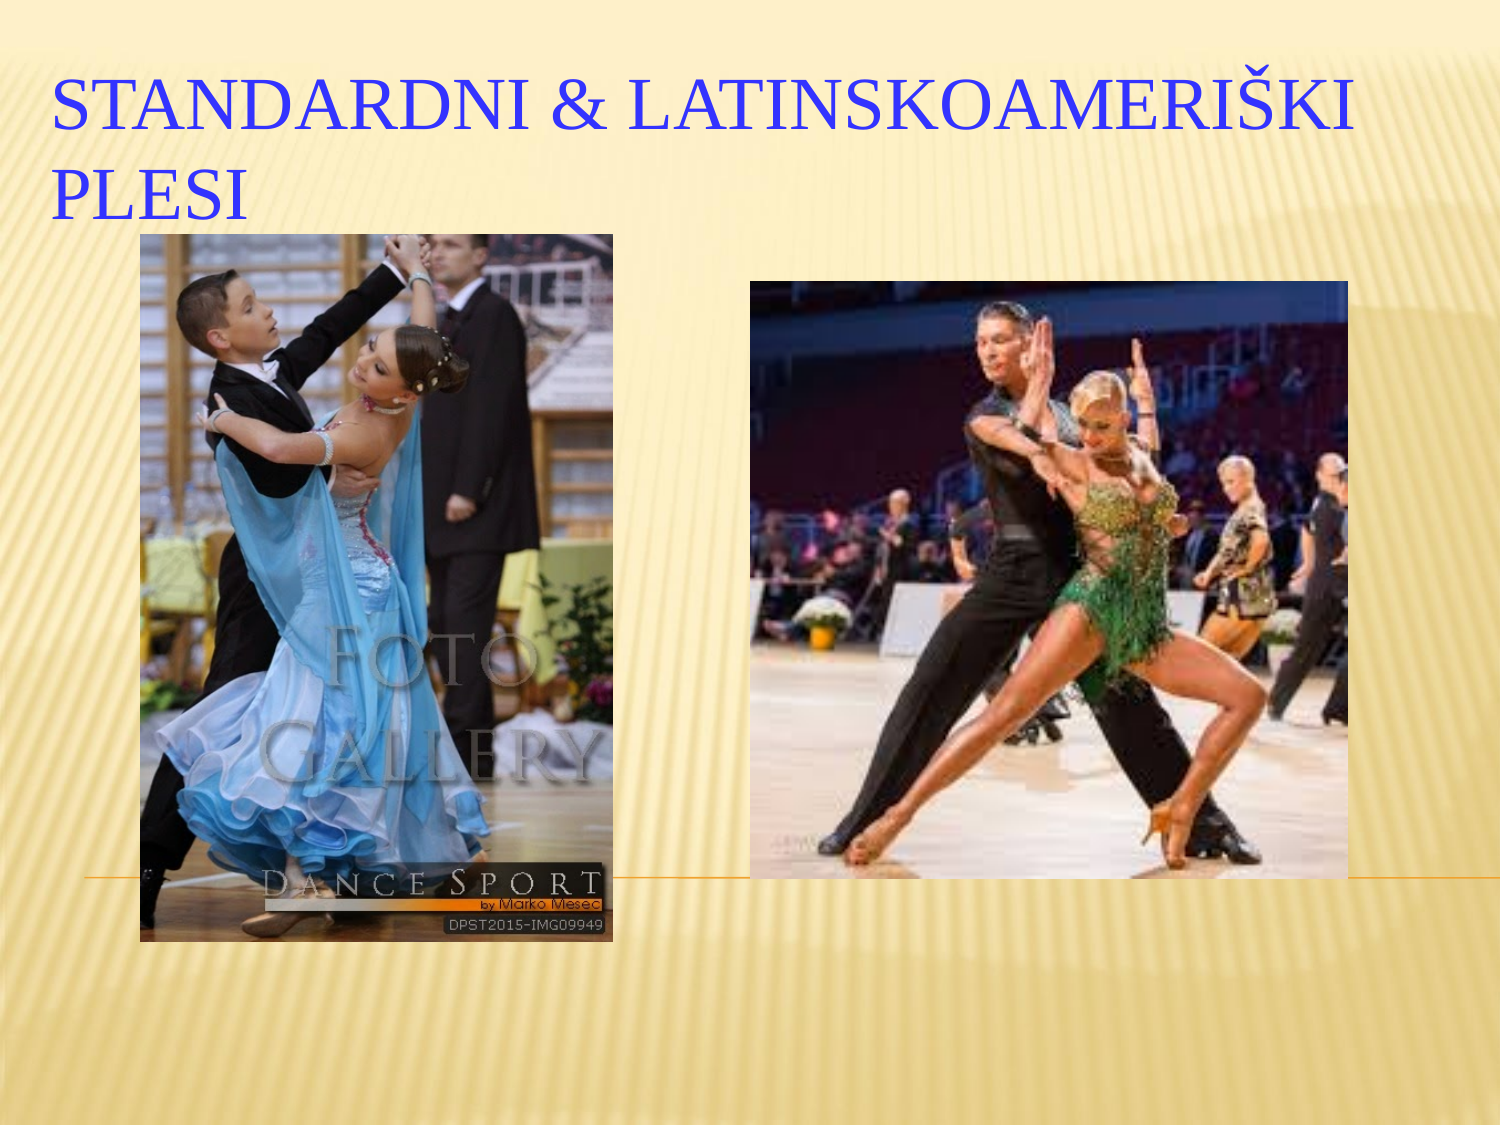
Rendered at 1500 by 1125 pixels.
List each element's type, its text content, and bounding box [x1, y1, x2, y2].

picture [0, 0, 1500, 1125]
title STANDARDNI & LATINSKOAMERIŠKi PLESI [35, 46, 1423, 248]
